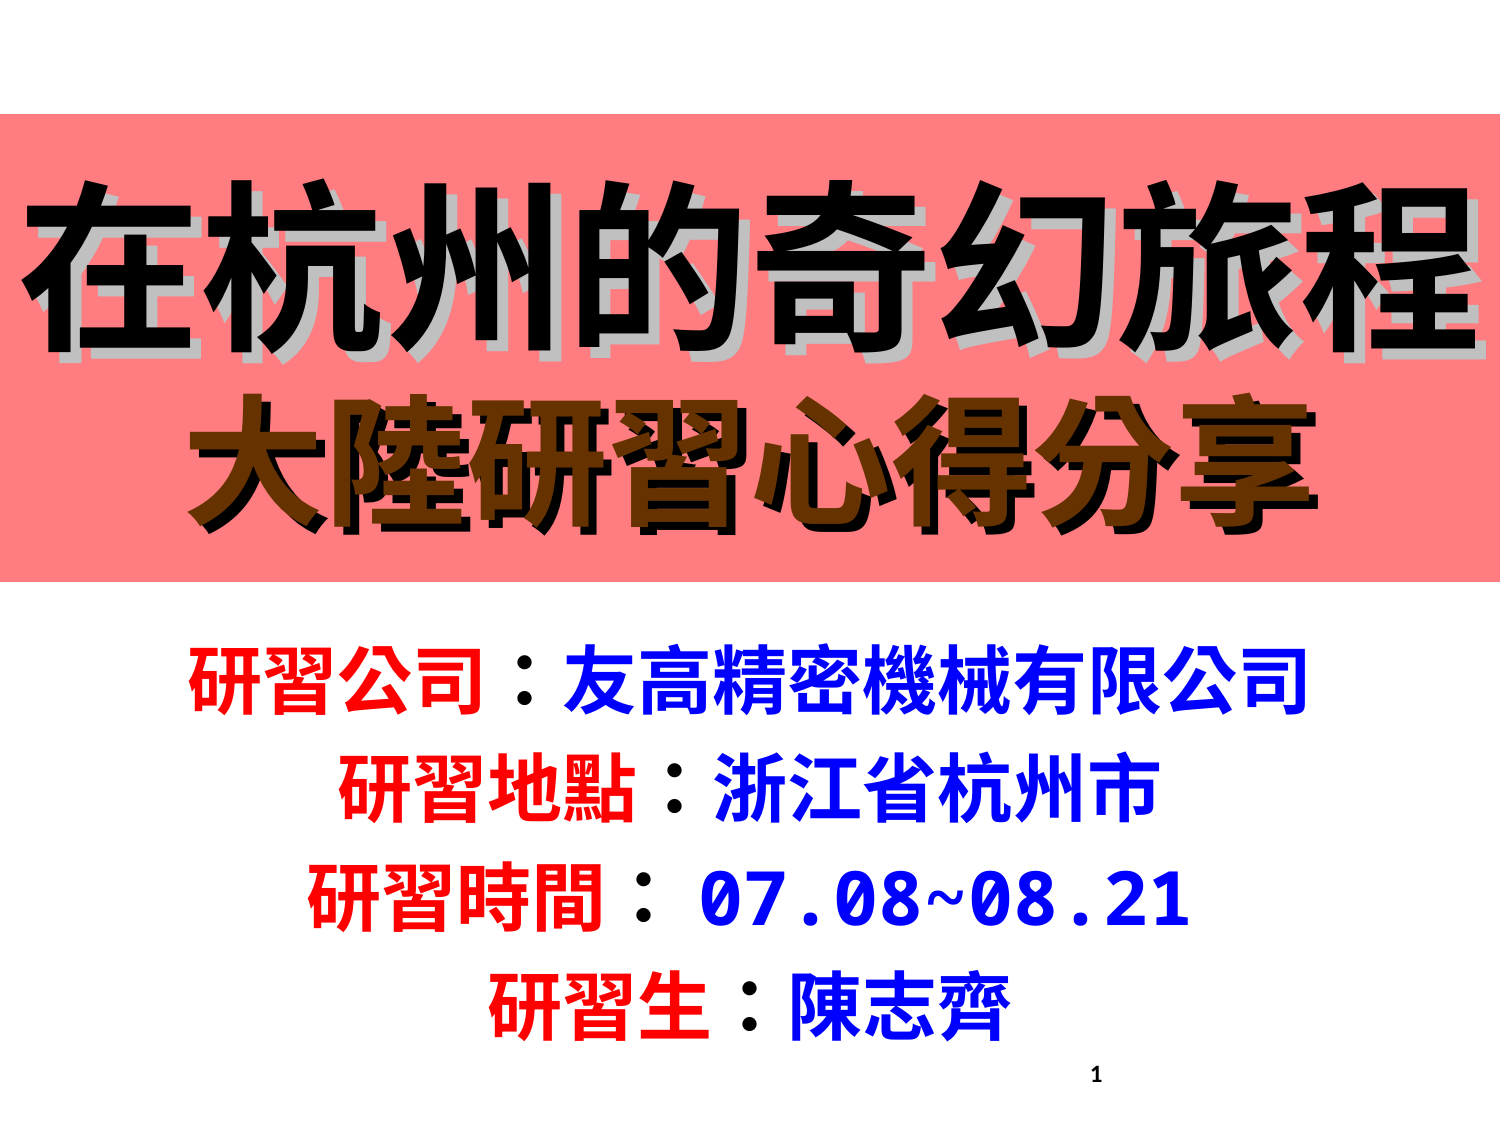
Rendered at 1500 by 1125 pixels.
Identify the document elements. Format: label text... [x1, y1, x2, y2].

text_box 1 [1074, 1042, 1426, 1103]
list 研習公司：友高精密機械有限公司 研習地點：浙江省杭州市 研習時間：07.08~08.21 研習生：陳志齊 [0, 625, 1500, 1059]
text_box 在杭州的奇幻旅程 大陸研習心得分享 [0, 114, 1500, 582]
